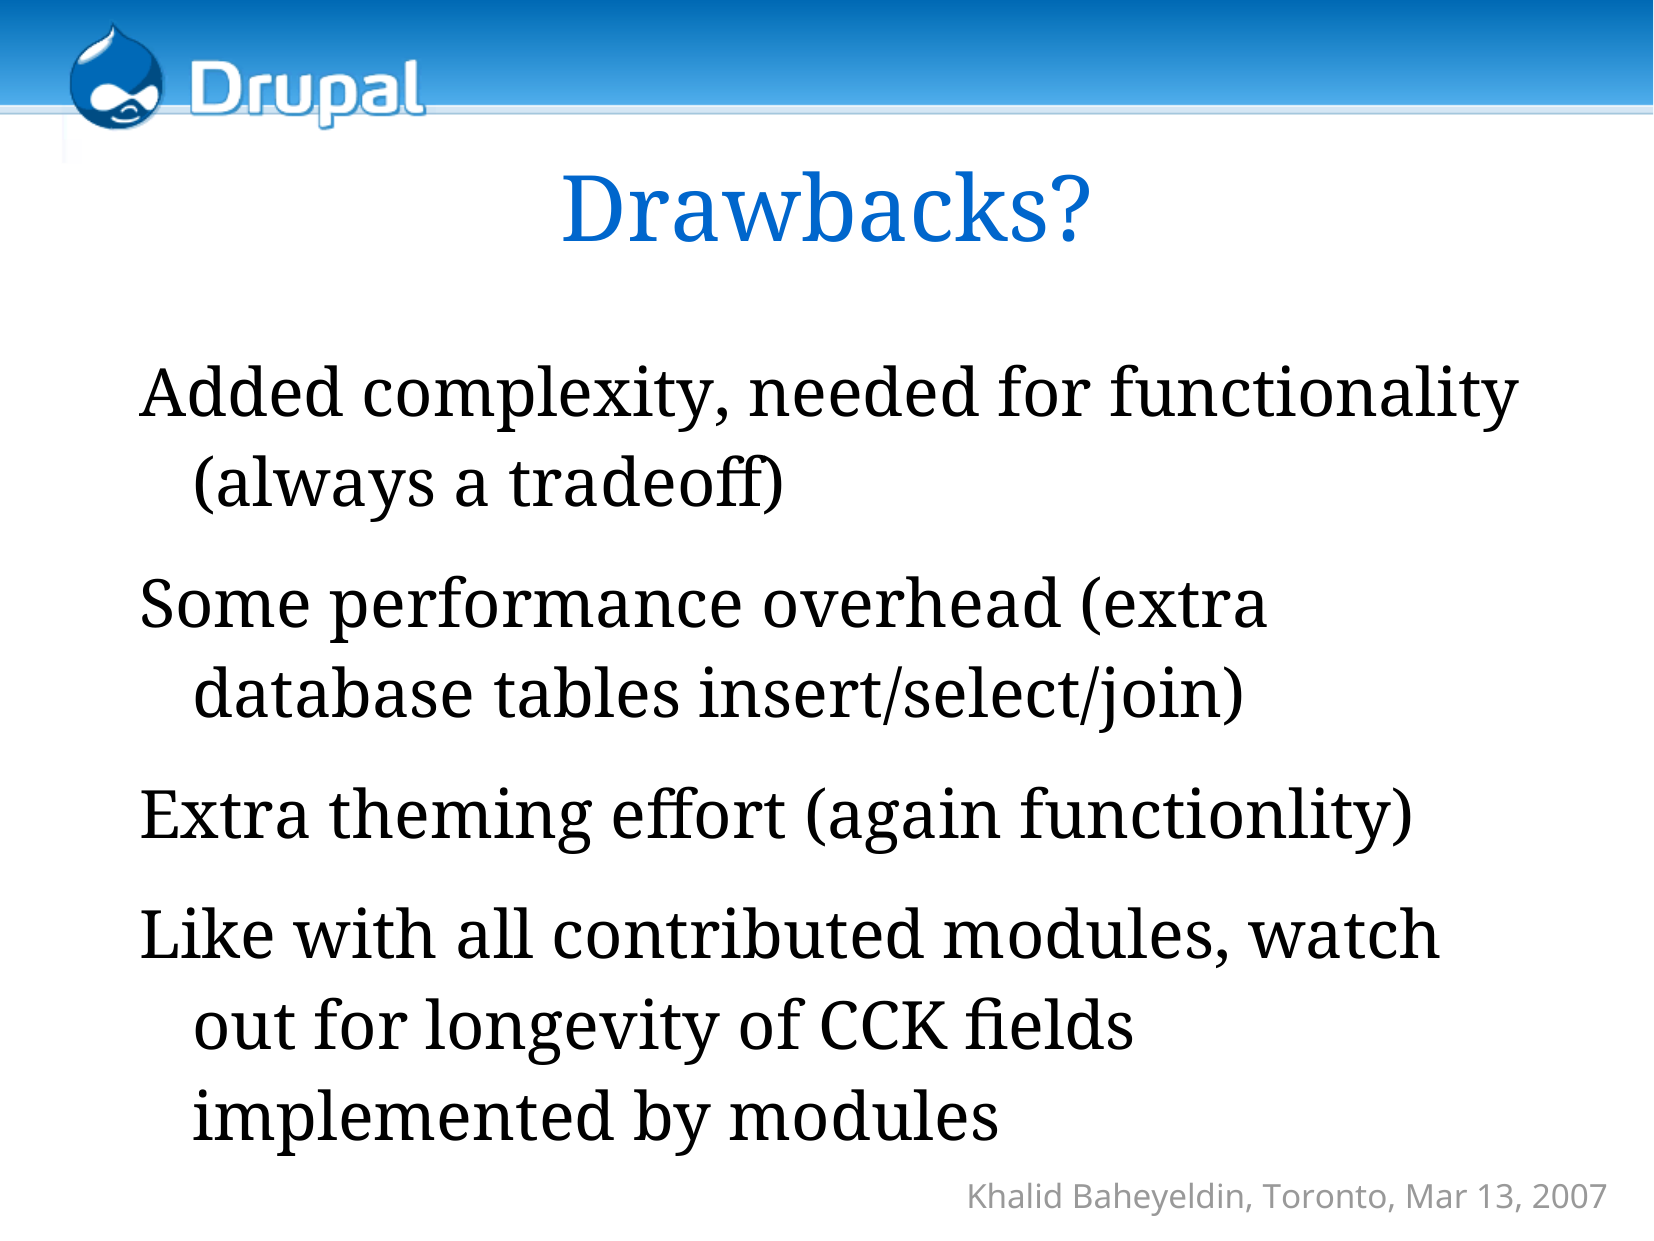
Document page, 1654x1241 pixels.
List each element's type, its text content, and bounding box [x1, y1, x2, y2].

title Drawbacks? [121, 102, 1533, 311]
list Added complexity, needed for functionality (always a tradeoff) Some performance overhead (extra database tables insert/select/join) Extra theming effort (again functionlity) Like with all contributed modules, watch out for longevity of CCK fields implemented by modules [121, 344, 1533, 1127]
picture [0, 0, 1654, 1241]
